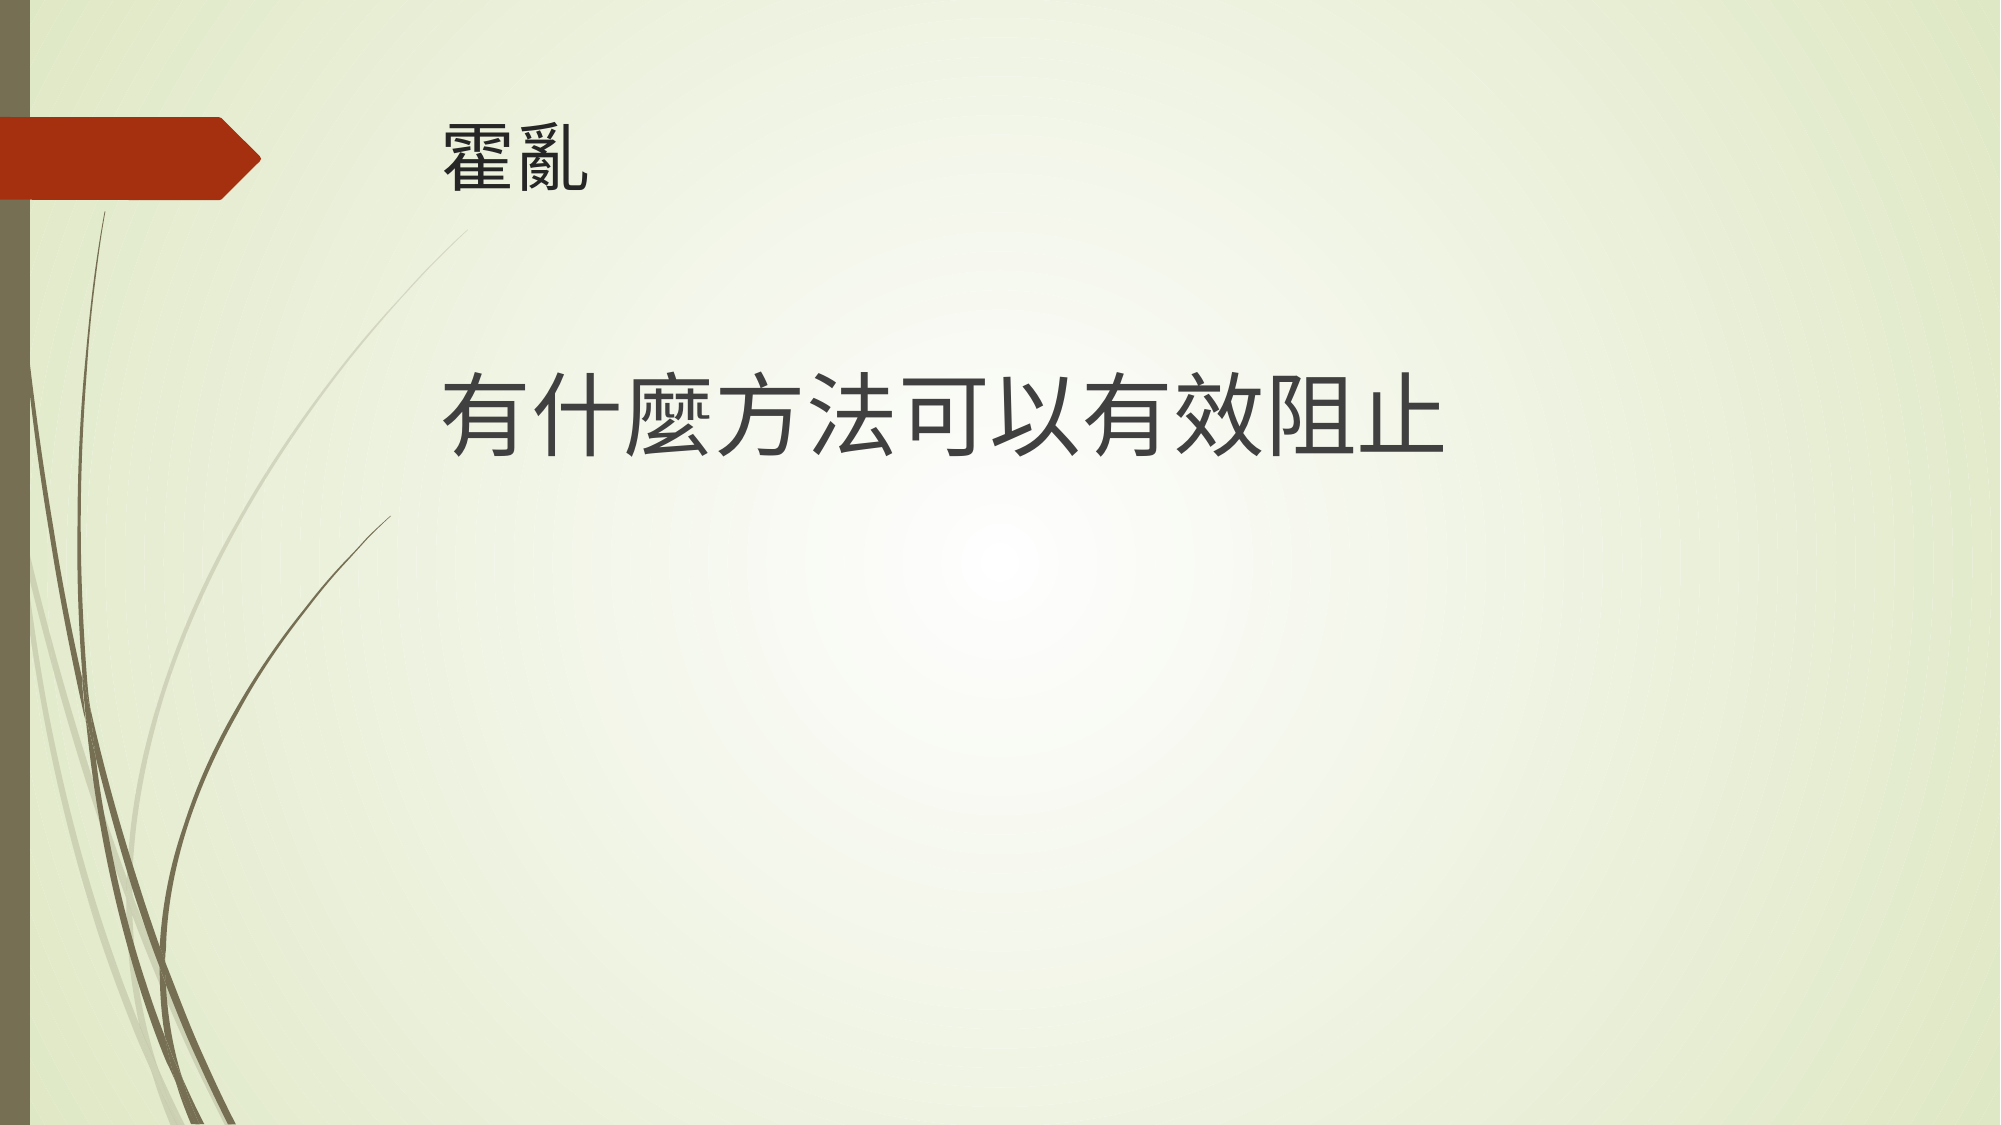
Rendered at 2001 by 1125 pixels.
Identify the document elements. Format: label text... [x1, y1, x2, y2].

list 有什麼方法可以有效阻止 [424, 350, 1888, 970]
title 霍亂 [425, 102, 1888, 313]
